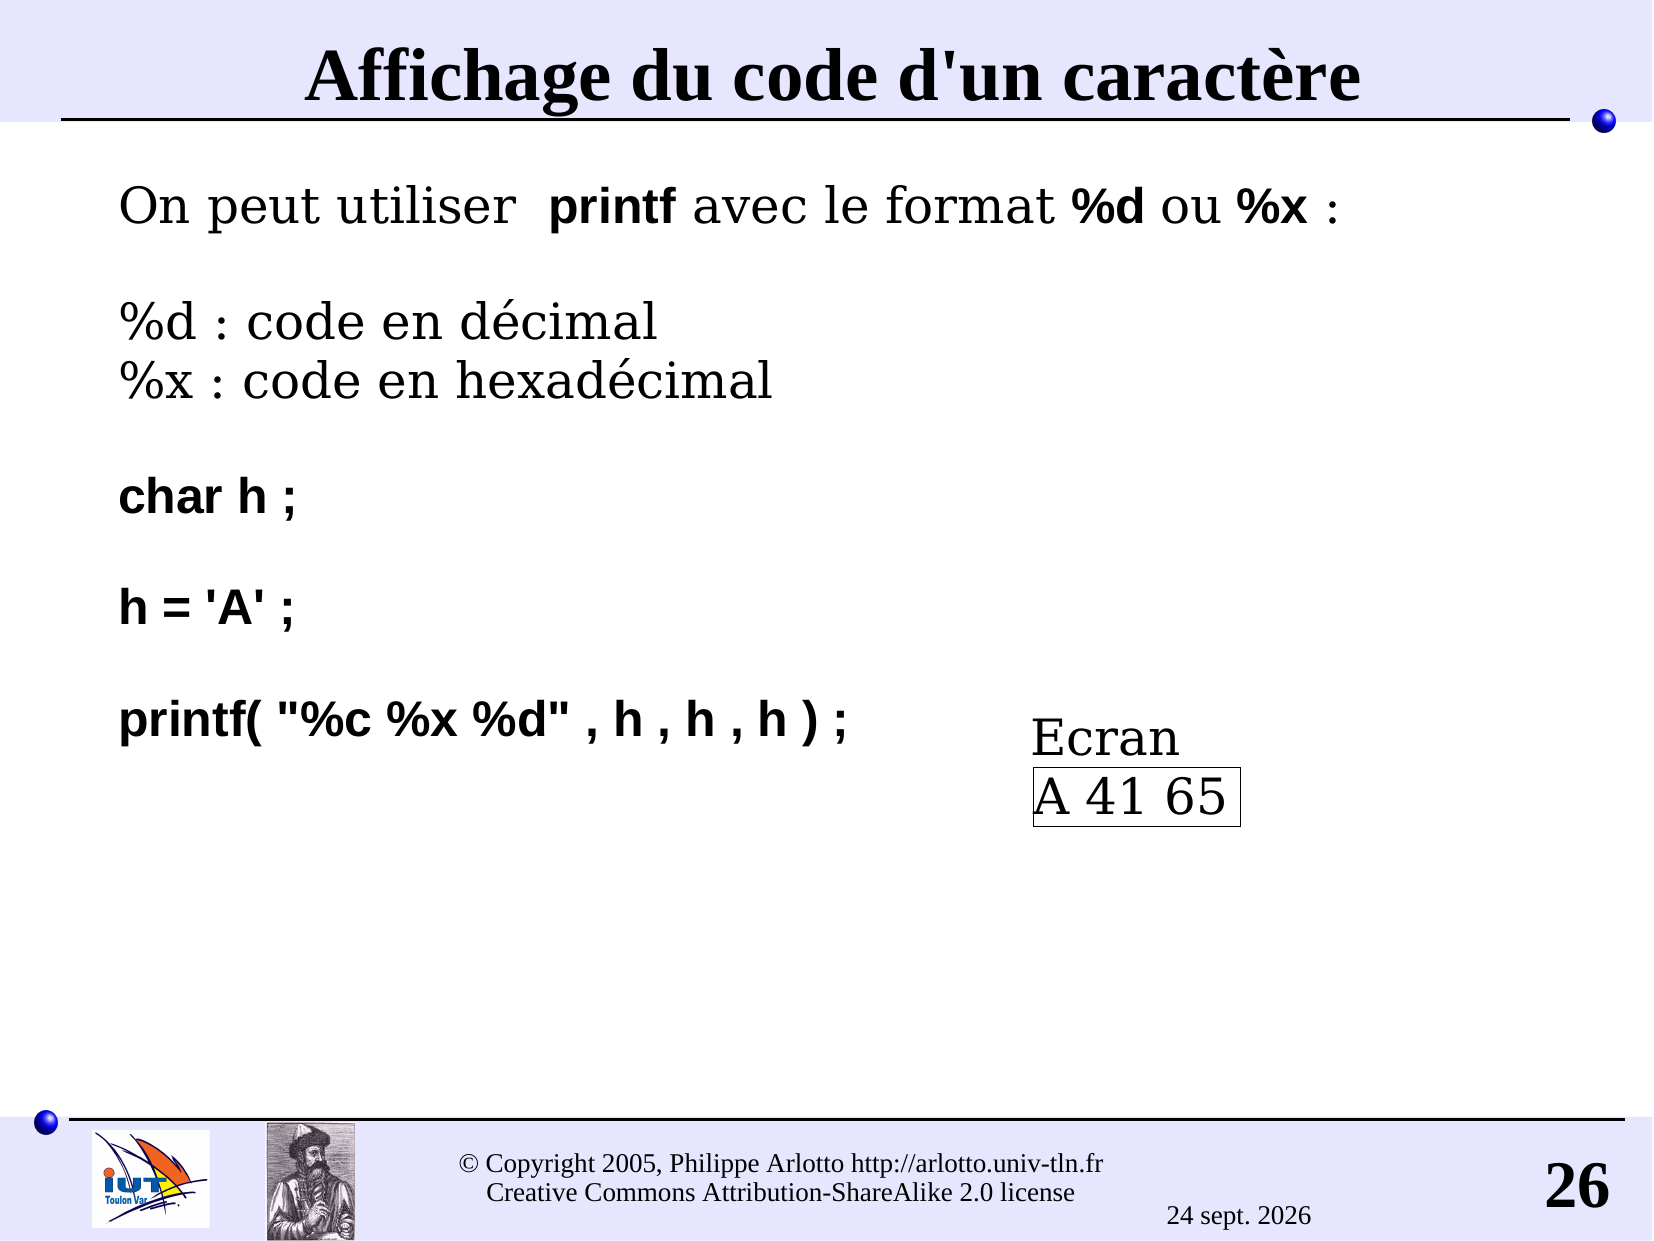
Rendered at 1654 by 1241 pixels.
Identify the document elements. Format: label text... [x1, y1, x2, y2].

text_box Ecran [1030, 708, 1182, 768]
picture [265, 1122, 355, 1241]
title Affichage du code d'un caractère [88, 26, 1578, 125]
text_box On peut utiliser printf avec le format %d ou %x : %d : code en décimal %x : code en hexadécimal char h ; h = 'A' ; printf( "%c %x %d" , h , h , h ) ; [118, 177, 1342, 1038]
text_box A 41 65 [1033, 767, 1241, 827]
